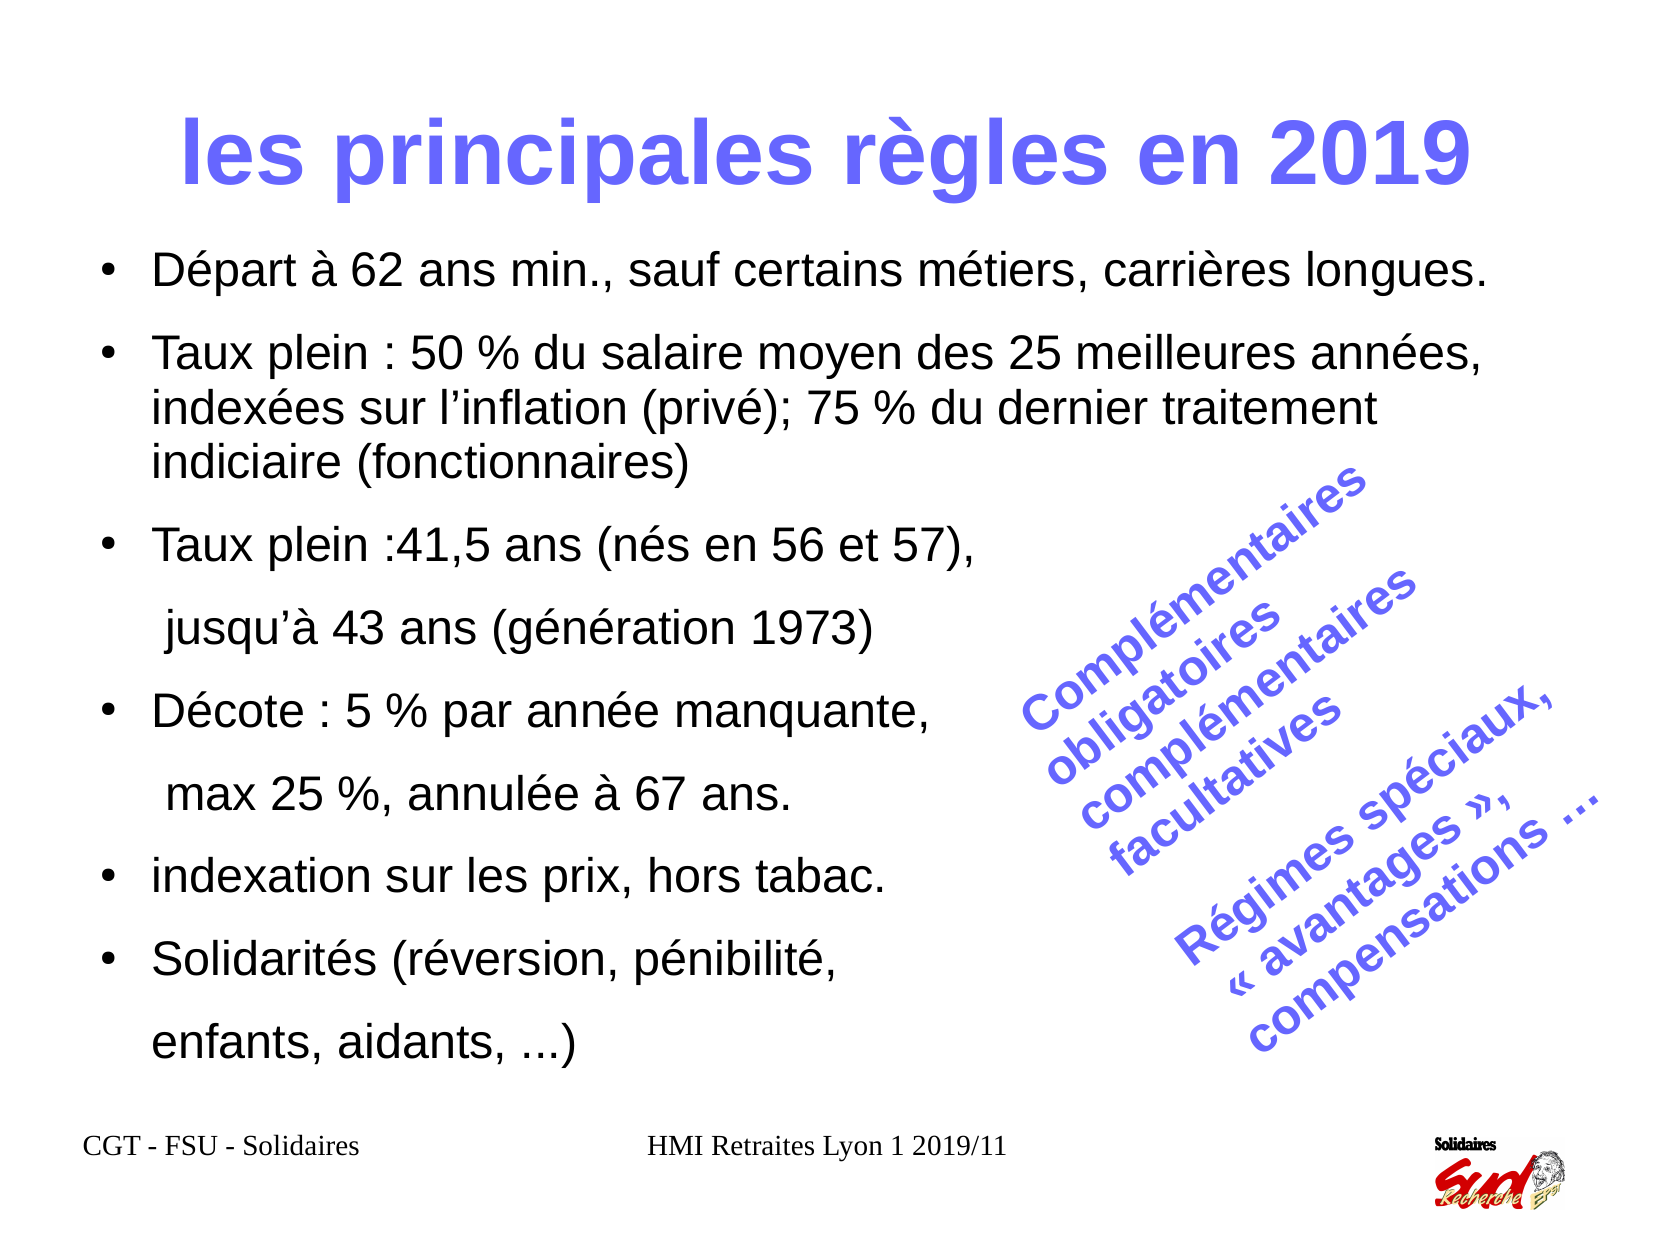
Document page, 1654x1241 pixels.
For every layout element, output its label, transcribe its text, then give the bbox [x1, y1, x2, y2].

title les principales règles en 2019 [82, 49, 1571, 242]
title Complémentaires obligatoires complémentaires facultatives Régimes spéciaux, « avantages », compensations … [997, 340, 1654, 1220]
list Départ à 62 ans min., sauf certains métiers, carrières longues. Taux plein : 50 % du salaire moyen des 25 meilleures années, indexées sur l’inflation (privé); 75 % du dernier traitement indiciaire (fonctionnaires) Taux plein :41,5 ans (nés en 56 et 57), jusqu’à 43 ans (génération 1973) Décote : 5 % par année manquante, max 25 %, annulée à 67 ans. indexation sur les prix, hors tabac. Solidarités (réversion, pénibilité, enfants, aidants, ...) [82, 242, 1571, 1075]
picture [1435, 1137, 1565, 1210]
